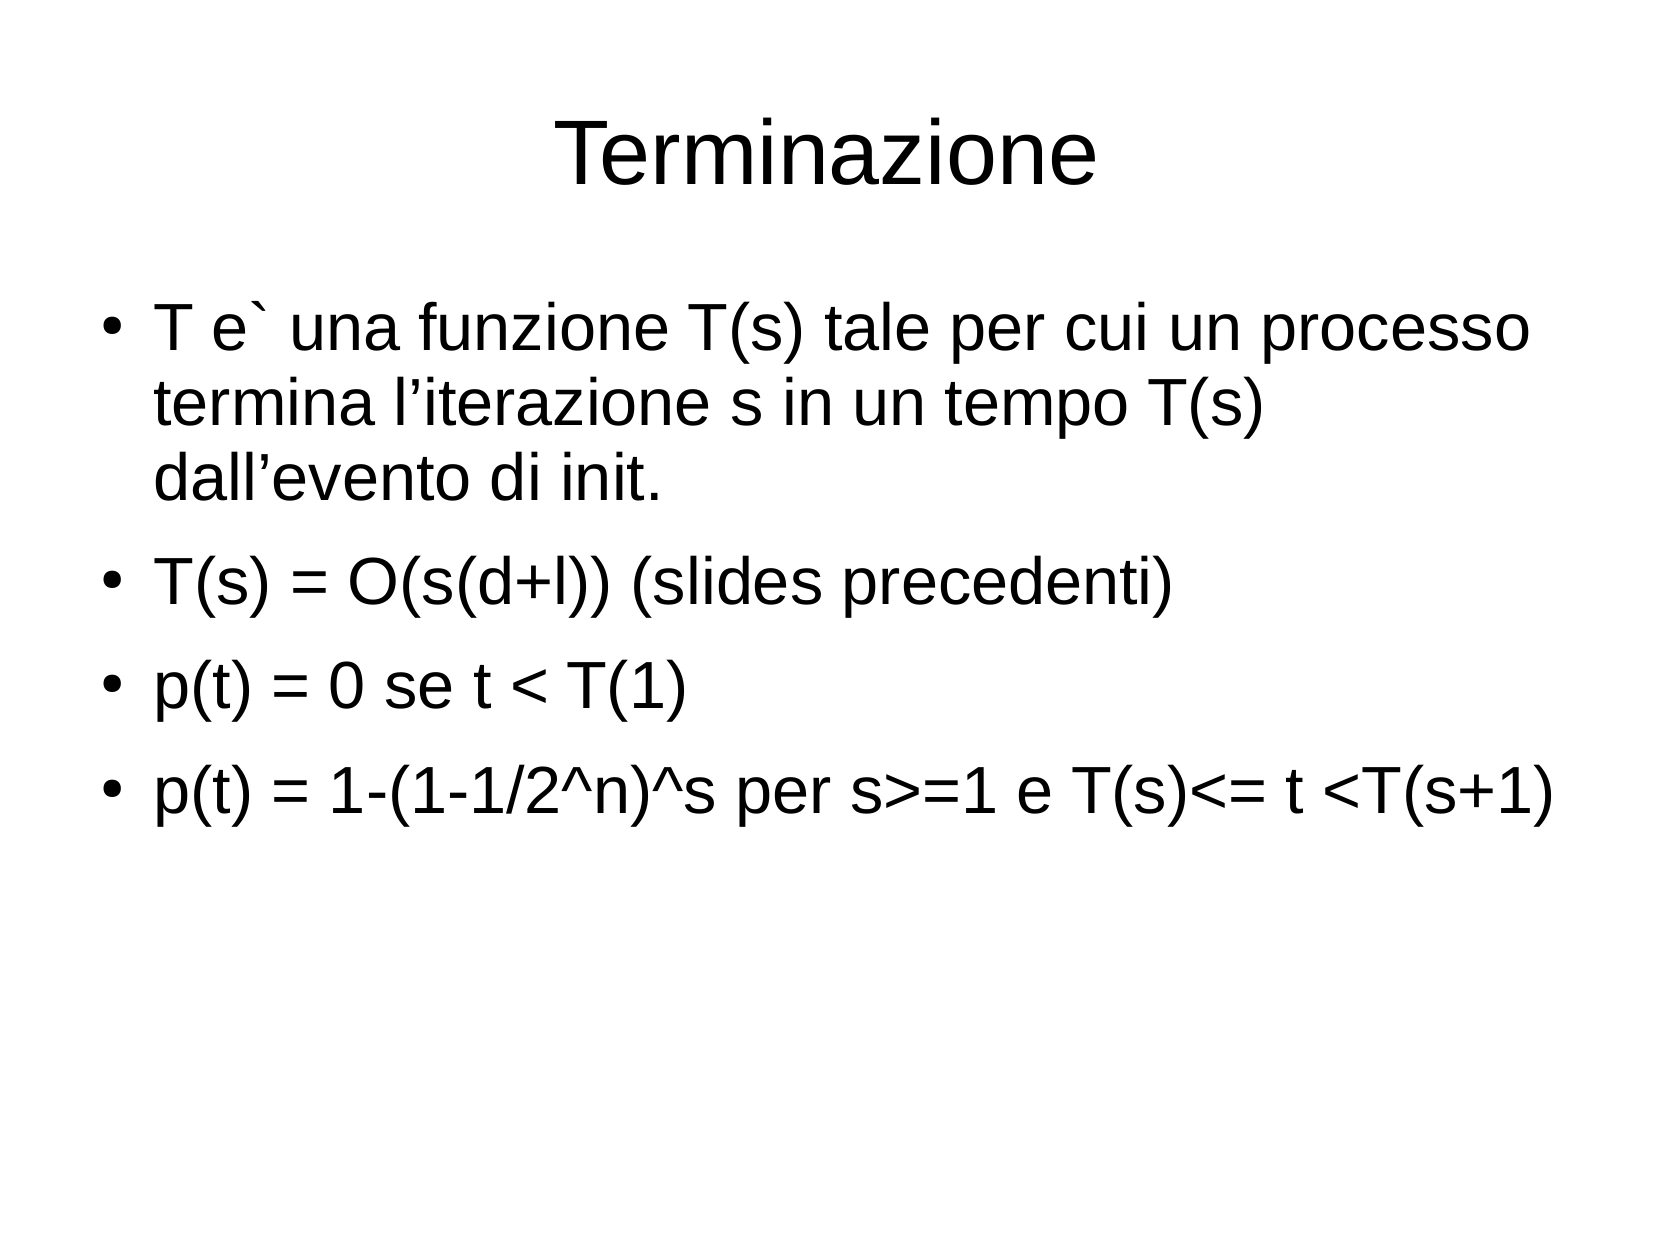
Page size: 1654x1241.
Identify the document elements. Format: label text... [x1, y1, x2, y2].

list T e` una funzione T(s) tale per cui un processo termina l’iterazione s in un tempo T(s) dall’evento di init. T(s) = O(s(d+l)) (slides precedenti) p(t) = 0 se t < T(1) p(t) = 1-(1-1/2^n)^s per s>=1 e T(s)<= t <T(s+1) [82, 290, 1571, 1010]
title Terminazione [82, 49, 1571, 257]
